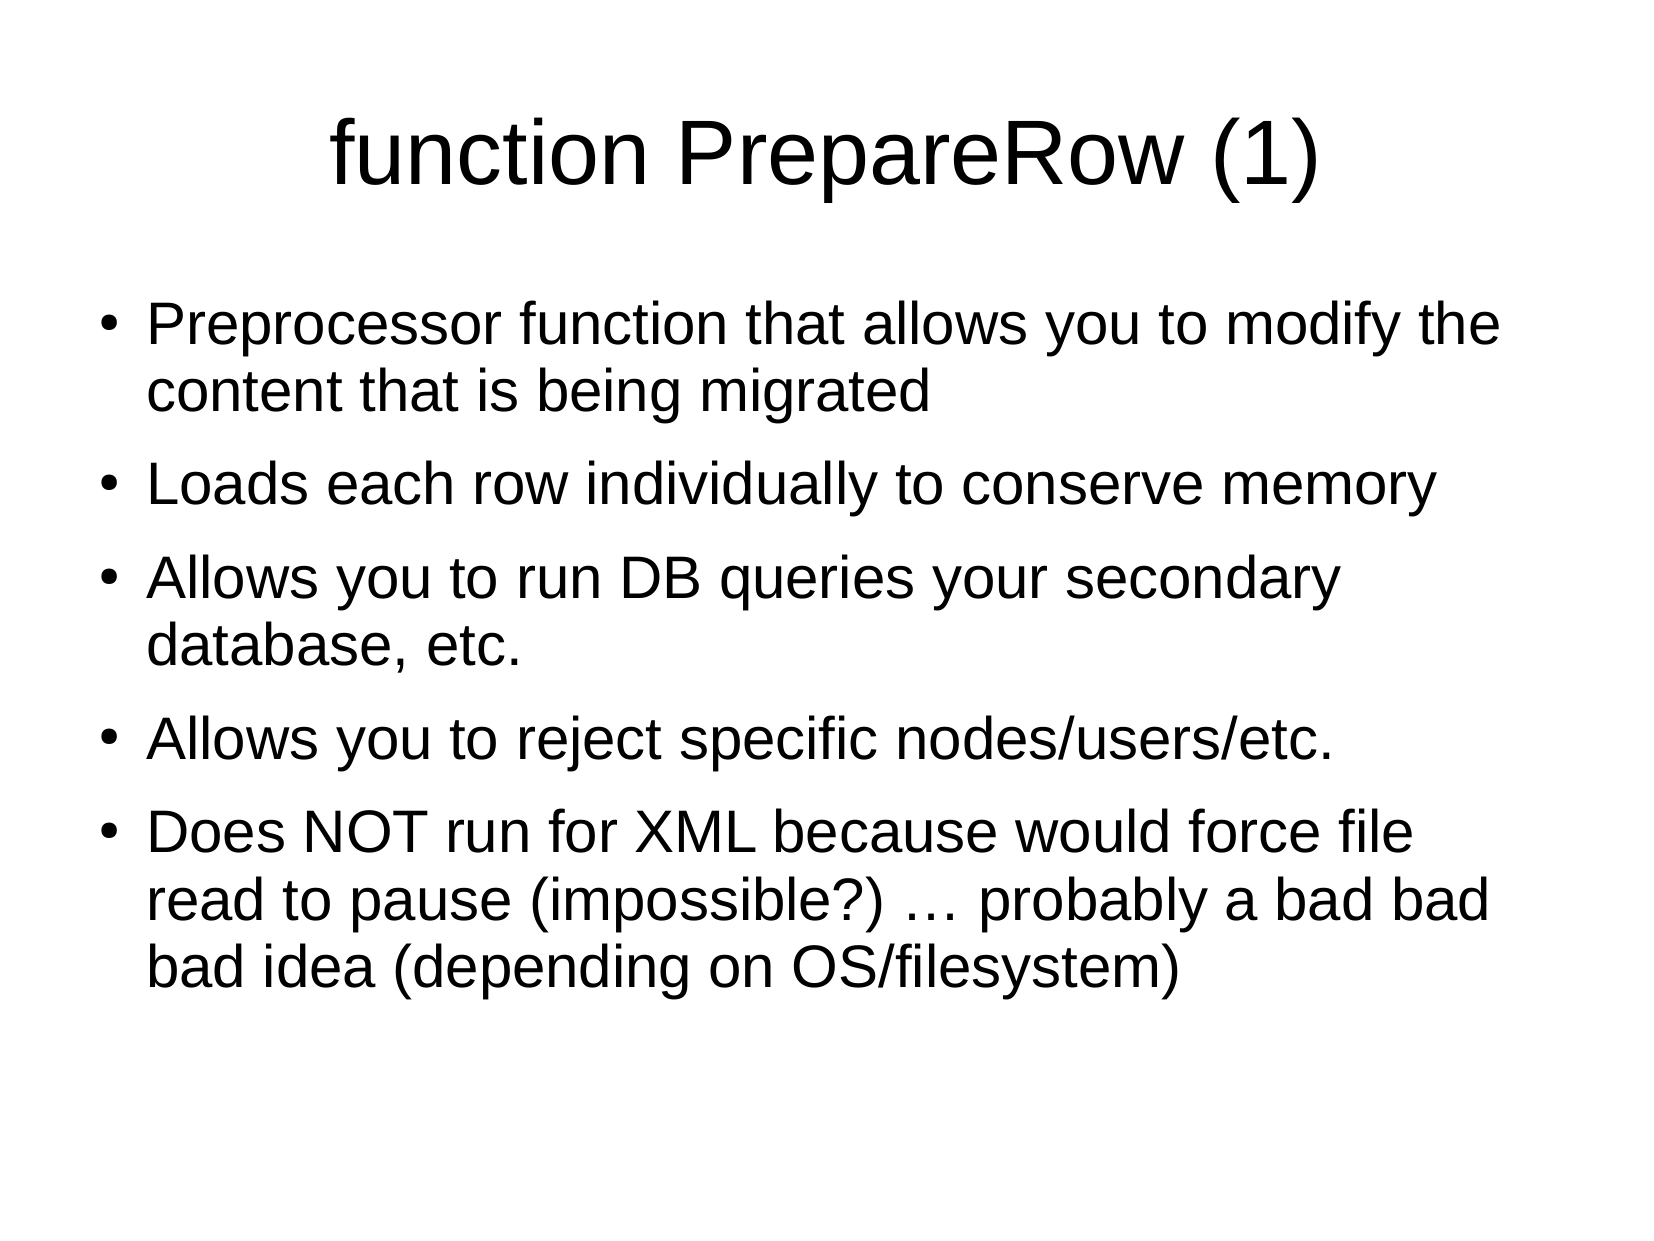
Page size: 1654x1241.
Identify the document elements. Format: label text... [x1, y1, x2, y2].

title function PrepareRow (1) [82, 49, 1571, 257]
list Preprocessor function that allows you to modify the content that is being migrated Loads each row individually to conserve memory Allows you to run DB queries your secondary database, etc. Allows you to reject specific nodes/users/etc. Does NOT run for XML because would force file read to pause (impossible?) … probably a bad bad bad idea (depending on OS/filesystem) [82, 290, 1538, 1010]
